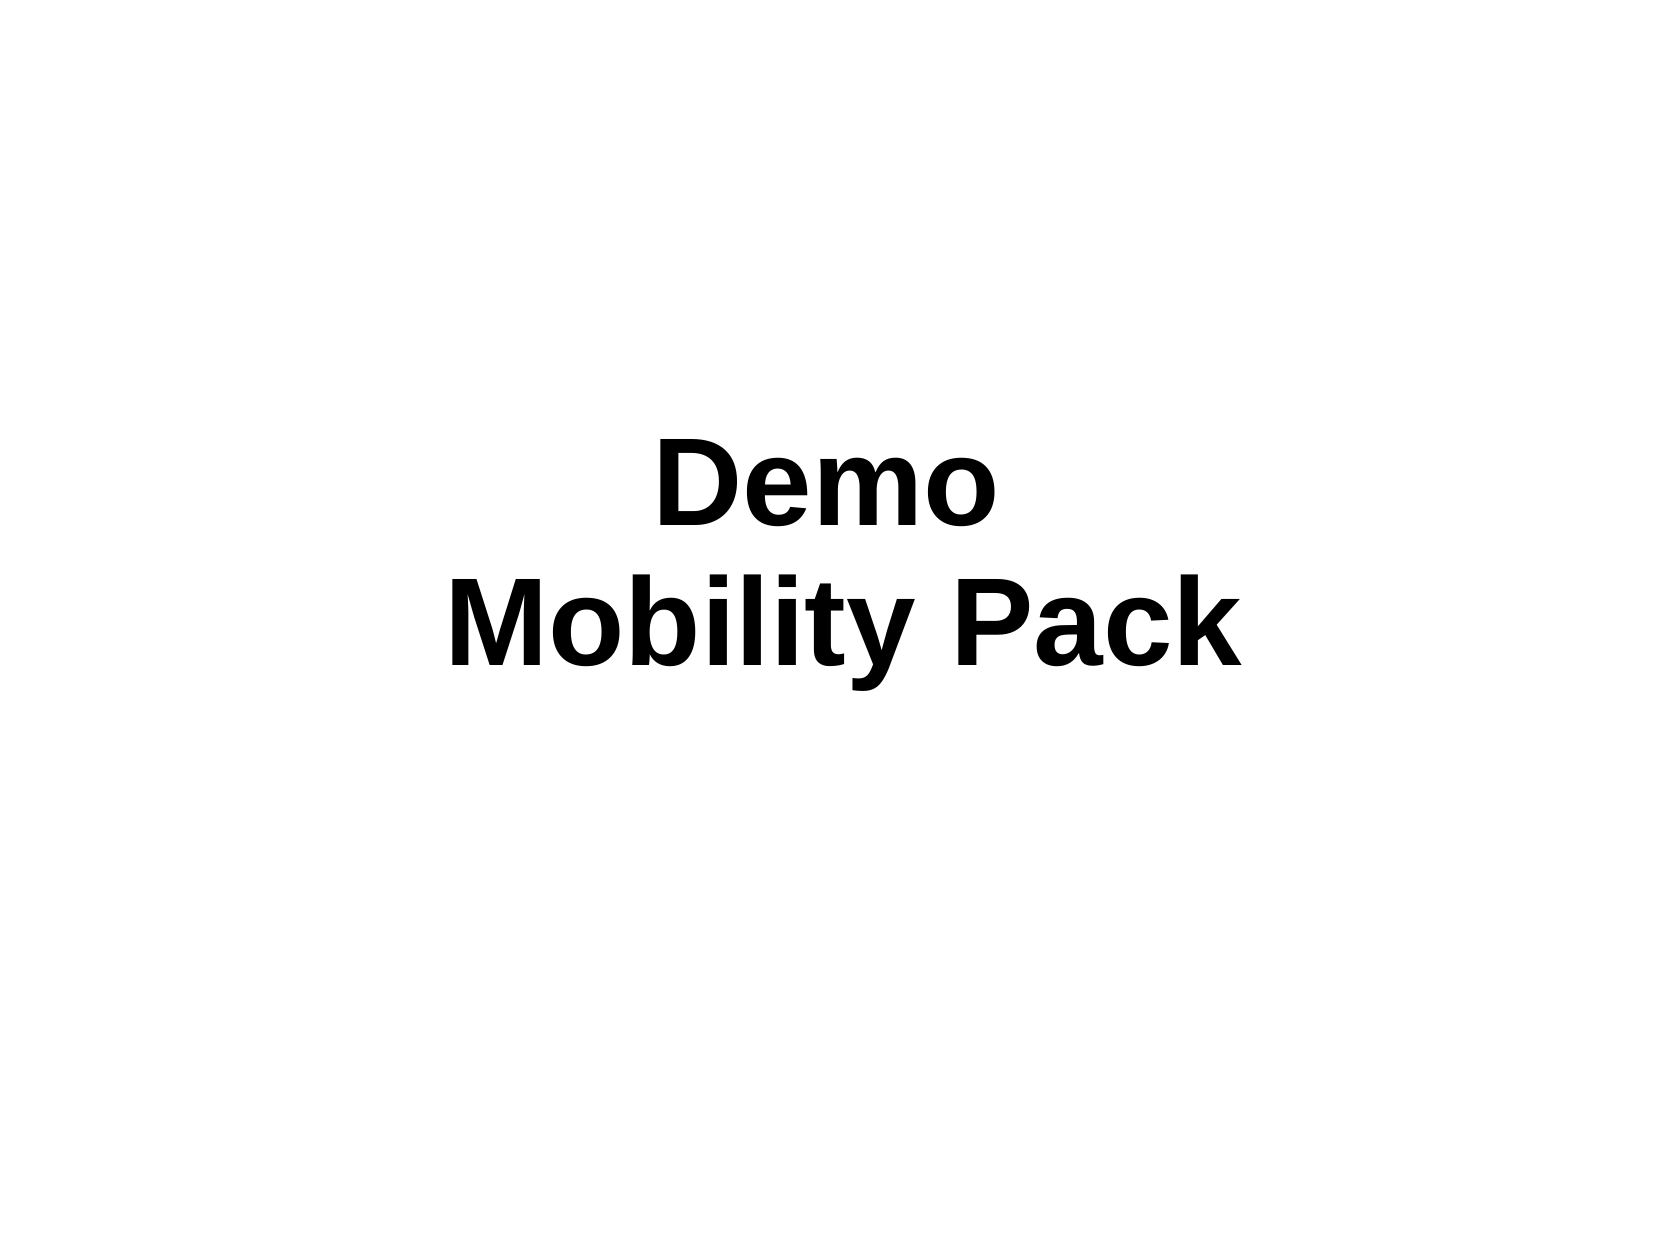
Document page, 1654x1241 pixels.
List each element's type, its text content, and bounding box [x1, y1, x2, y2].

text_box Demo Mobility Pack [112, 362, 1576, 700]
